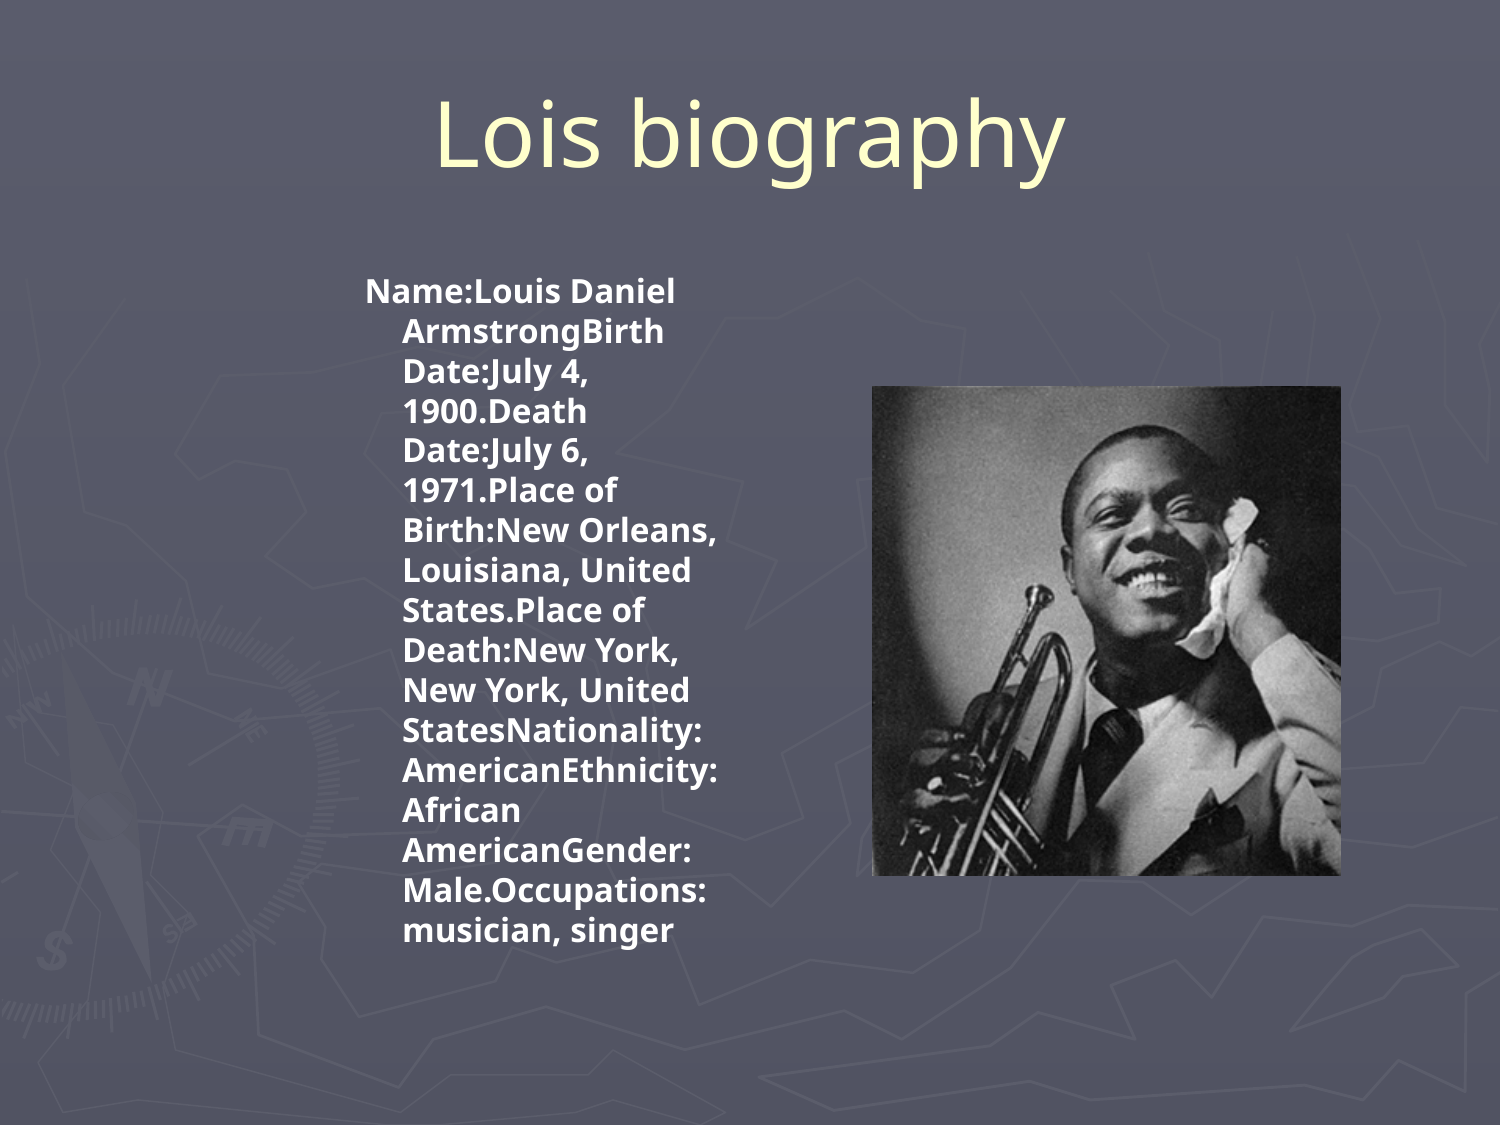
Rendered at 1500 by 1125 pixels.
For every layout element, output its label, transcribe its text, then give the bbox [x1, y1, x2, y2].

list Name:Louis Daniel ArmstrongBirth Date:July 4, 1900.Death Date:July 6, 1971.Place of Birth:New Orleans, Louisiana, United States.Place of Death:New York, New York, United StatesNationality:AmericanEthnicity:African AmericanGender:Male.Occupations:musician, singer [49, 262, 738, 1001]
title Lois biography [49, 37, 1451, 225]
picture [872, 386, 1341, 876]
